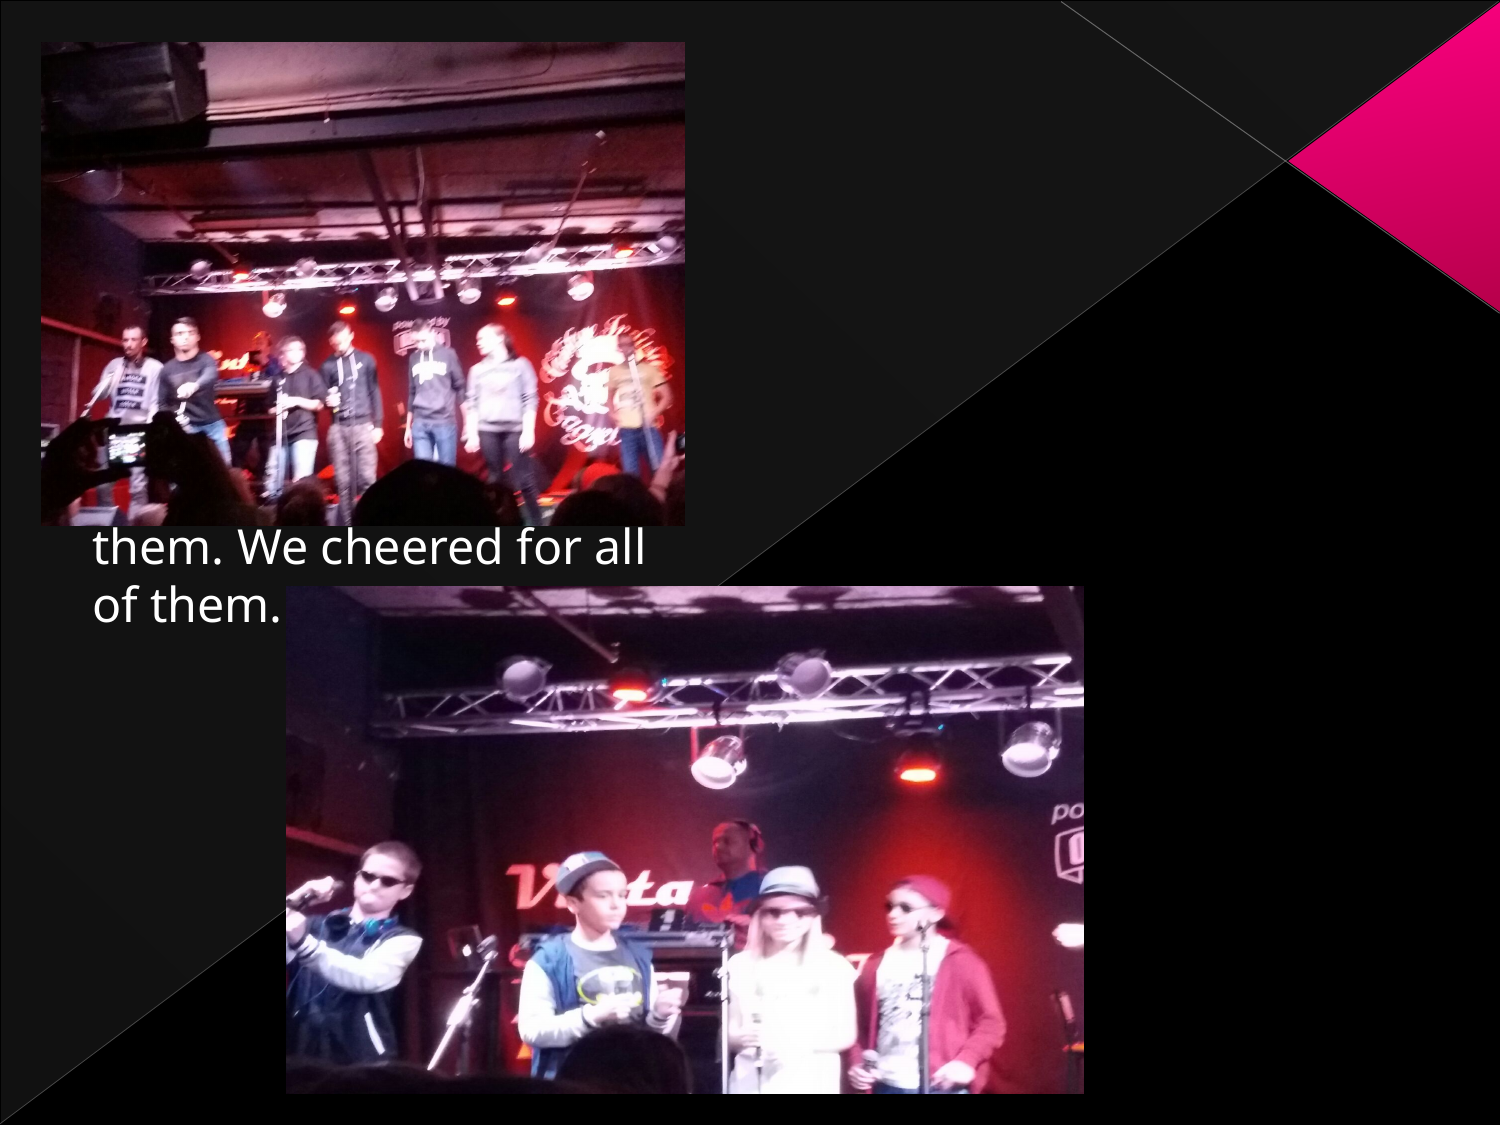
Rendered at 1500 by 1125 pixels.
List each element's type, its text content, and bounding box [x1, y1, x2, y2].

picture [286, 586, 1084, 1094]
list There were a lot of great groups, but sadly I coudn’t put pictures of all of them. We cheered for all of them. [773, 42, 1412, 526]
picture [41, 42, 685, 526]
